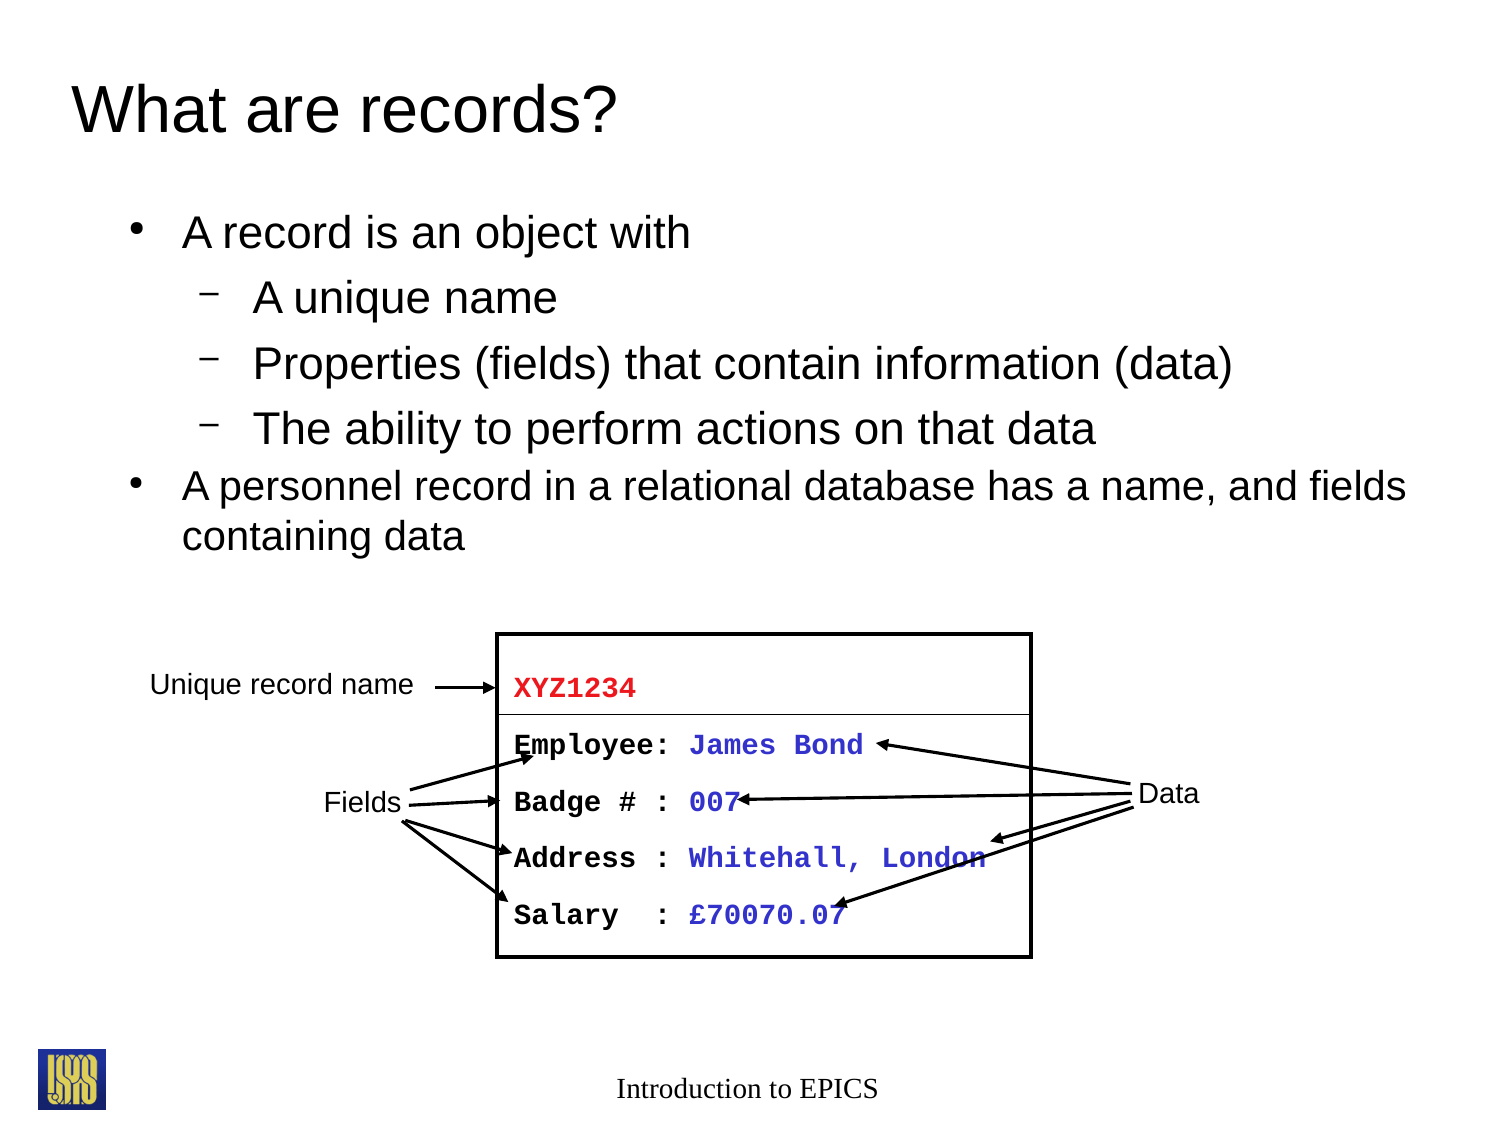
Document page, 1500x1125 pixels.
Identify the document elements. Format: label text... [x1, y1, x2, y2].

list A record is an object with A unique name Properties (fields) that contain information (data) The ability to perform actions on that data A personnel record in a relational database has a name, and fields containing data [96, 195, 1441, 567]
text_box XYZ1234 Employee: James Bond Badge # : 007 Address : Whitehall, London Salary : £70070.07 [499, 660, 1114, 939]
text_box Fields [309, 775, 530, 826]
text_box Unique record name [134, 657, 542, 709]
picture [38, 1049, 106, 1110]
text_box Data [1123, 766, 1328, 818]
title What are records? [21, 65, 1459, 154]
